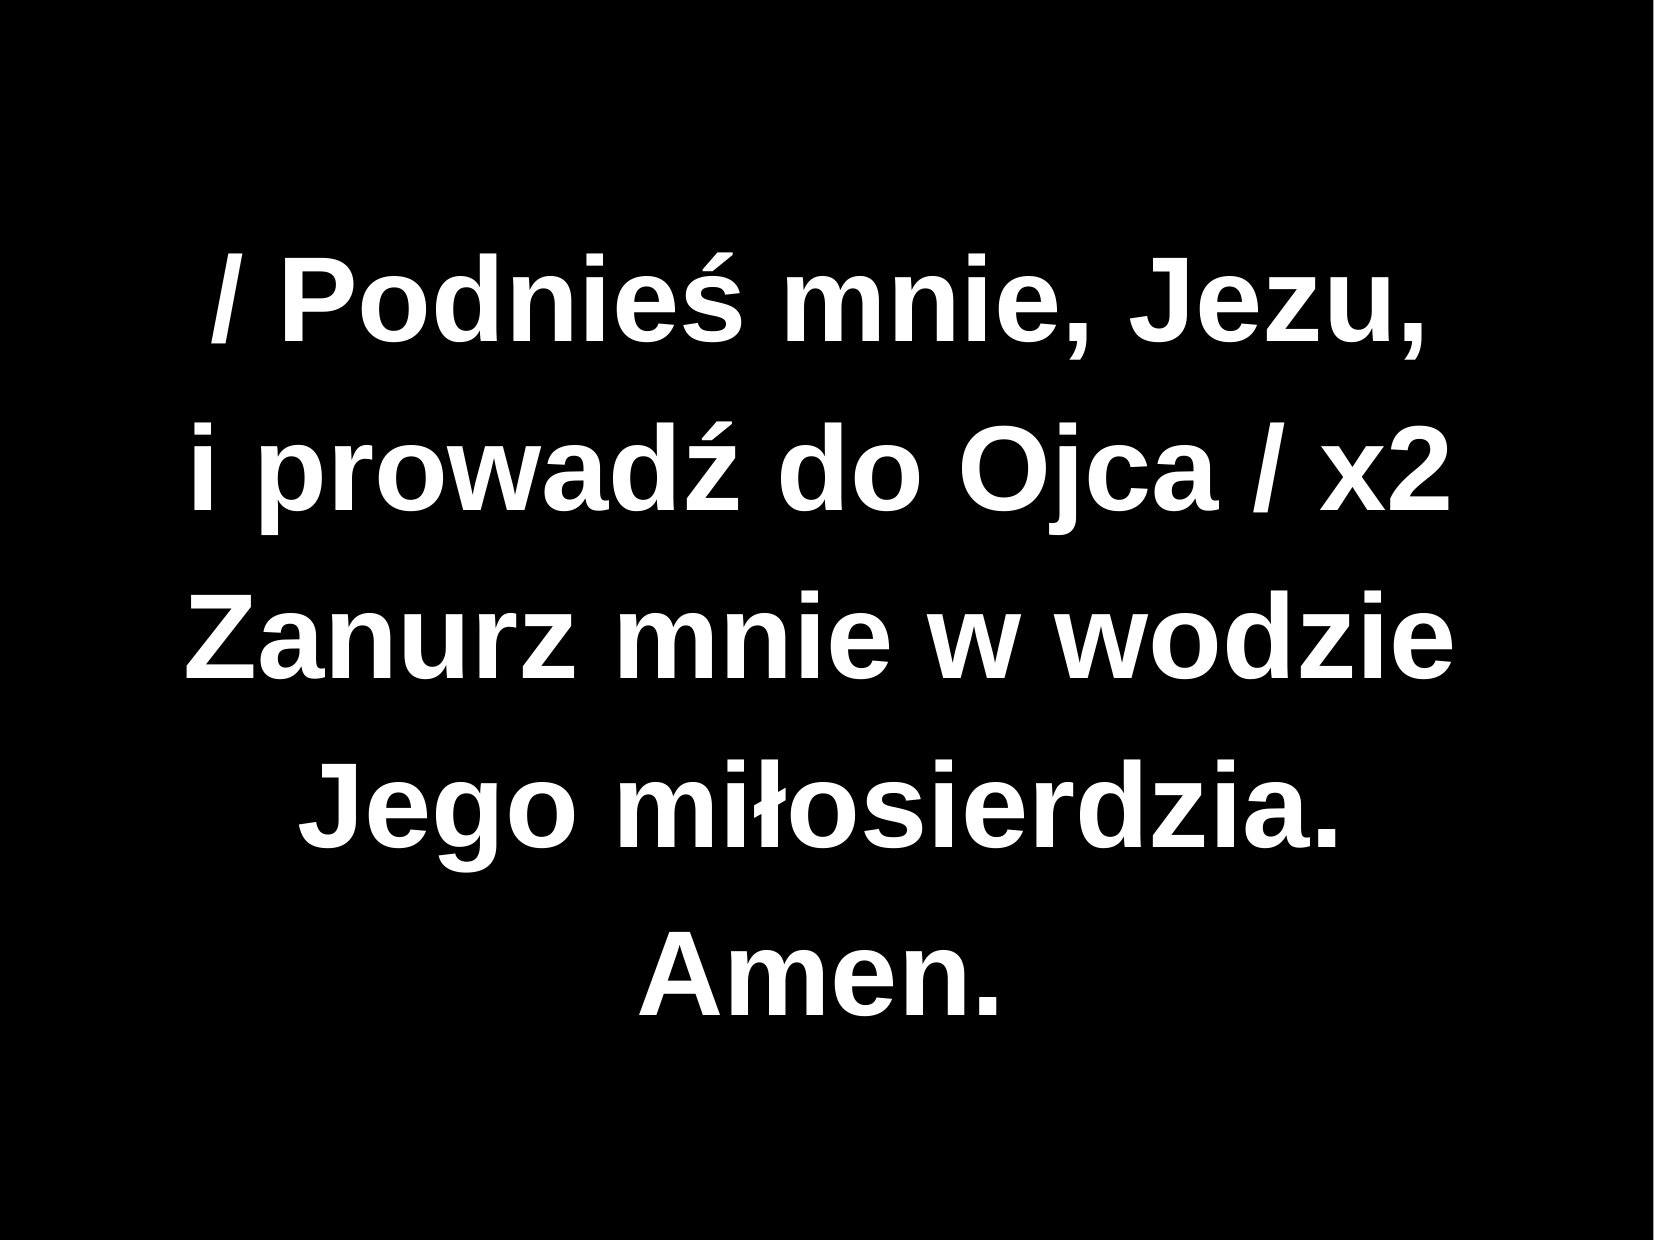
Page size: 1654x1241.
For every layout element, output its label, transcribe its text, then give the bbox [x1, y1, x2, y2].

subtitle / Podnieś mnie, Jezu, i prowadź do Ojca / x2 Zanurz mnie w wodzie Jego miłosierdzia. Amen. [0, 0, 1642, 1241]
